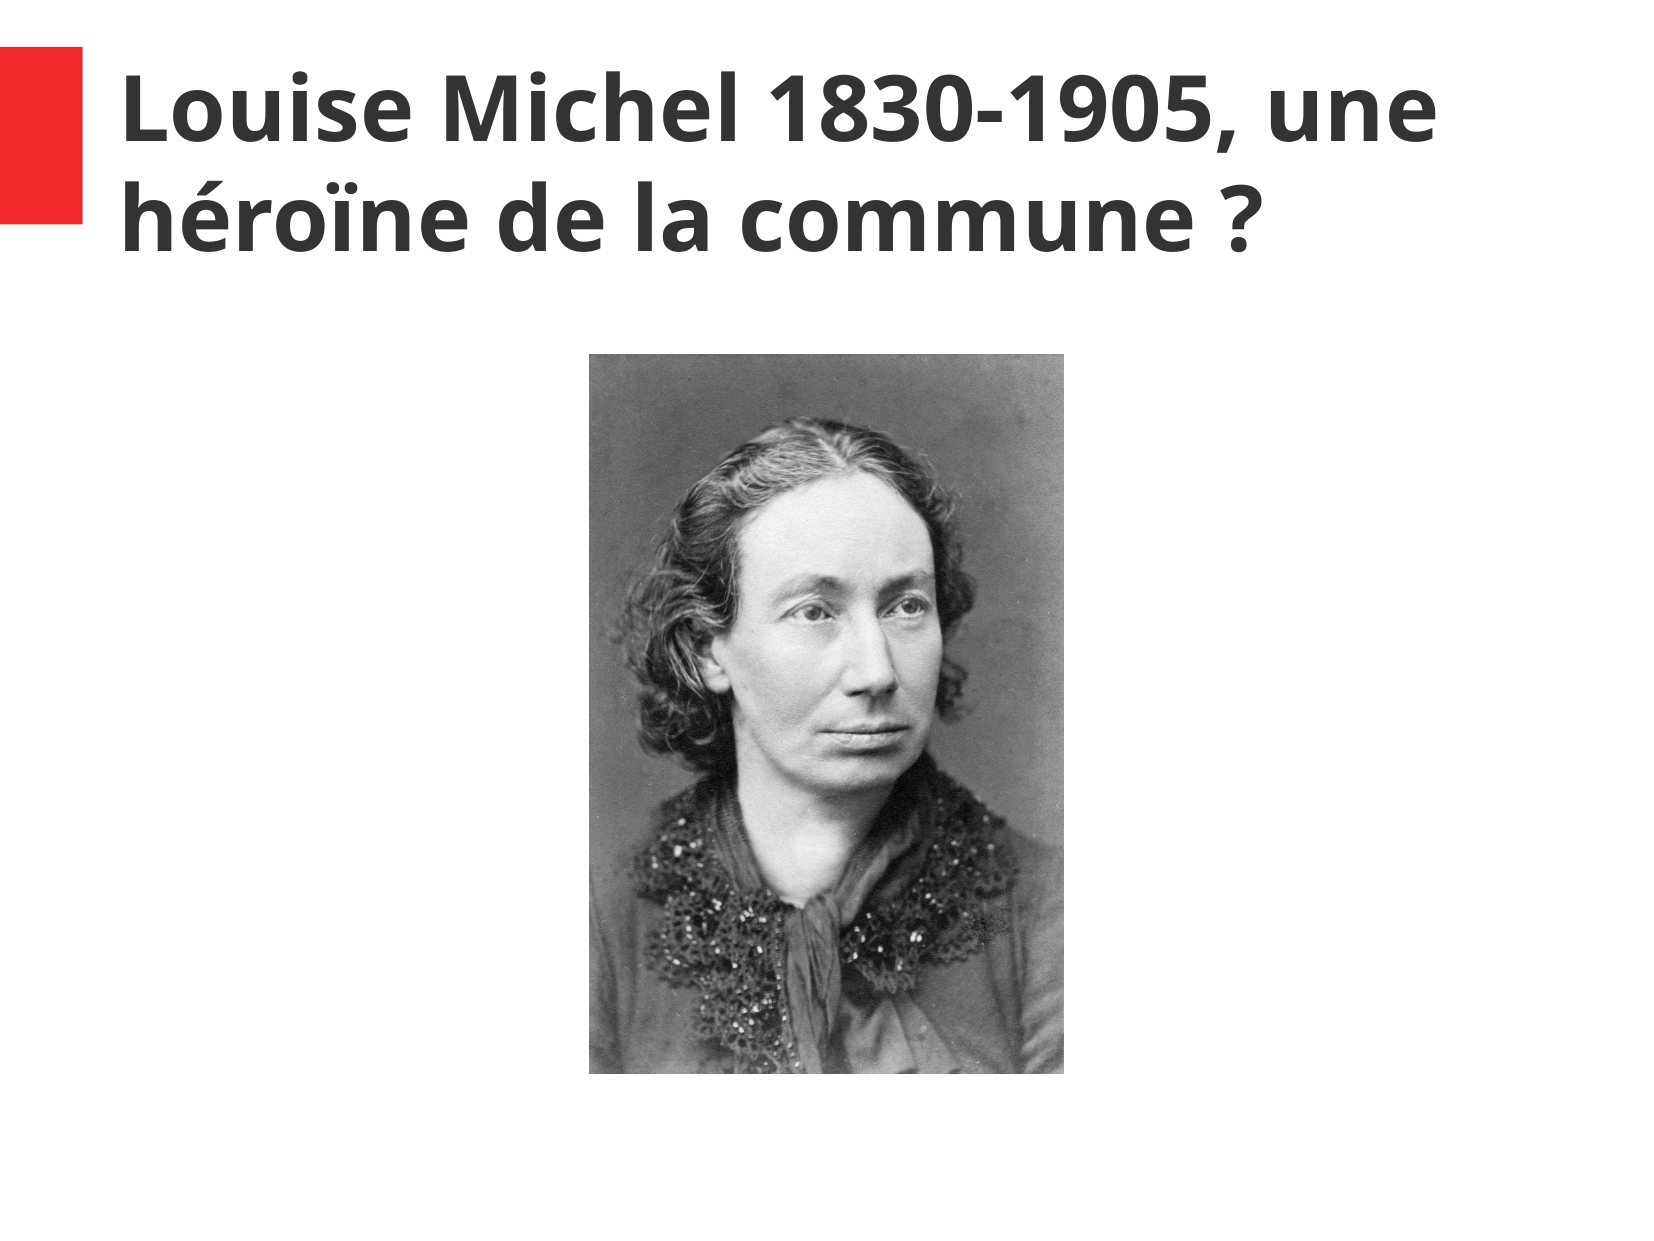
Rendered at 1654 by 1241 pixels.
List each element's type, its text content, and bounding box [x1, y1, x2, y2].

title Louise Michel 1830-1905, une héroïne de la commune ? [118, 49, 1571, 257]
picture [589, 354, 1064, 1074]
